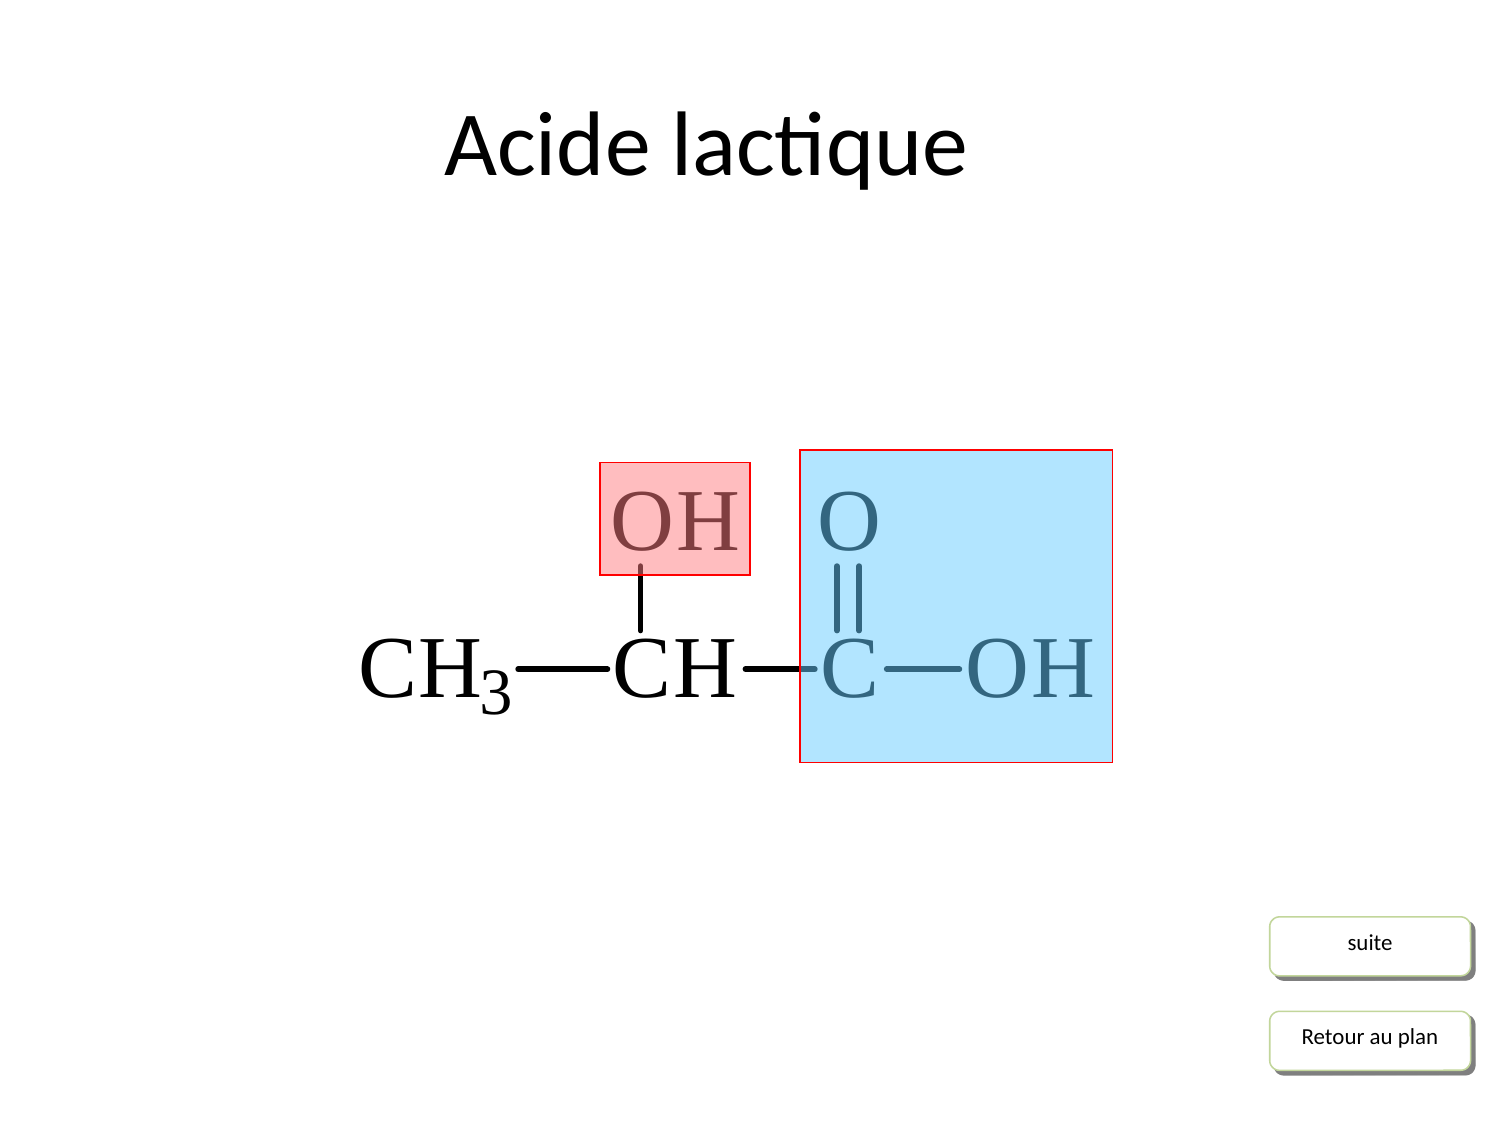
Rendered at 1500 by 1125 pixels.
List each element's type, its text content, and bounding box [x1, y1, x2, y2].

picture [324, 437, 1126, 769]
text_box suite [1269, 916, 1471, 976]
text_box [800, 450, 1113, 763]
title Acide lactique [75, 45, 1426, 233]
text_box Retour au plan [1269, 1011, 1471, 1071]
text_box [600, 462, 750, 575]
